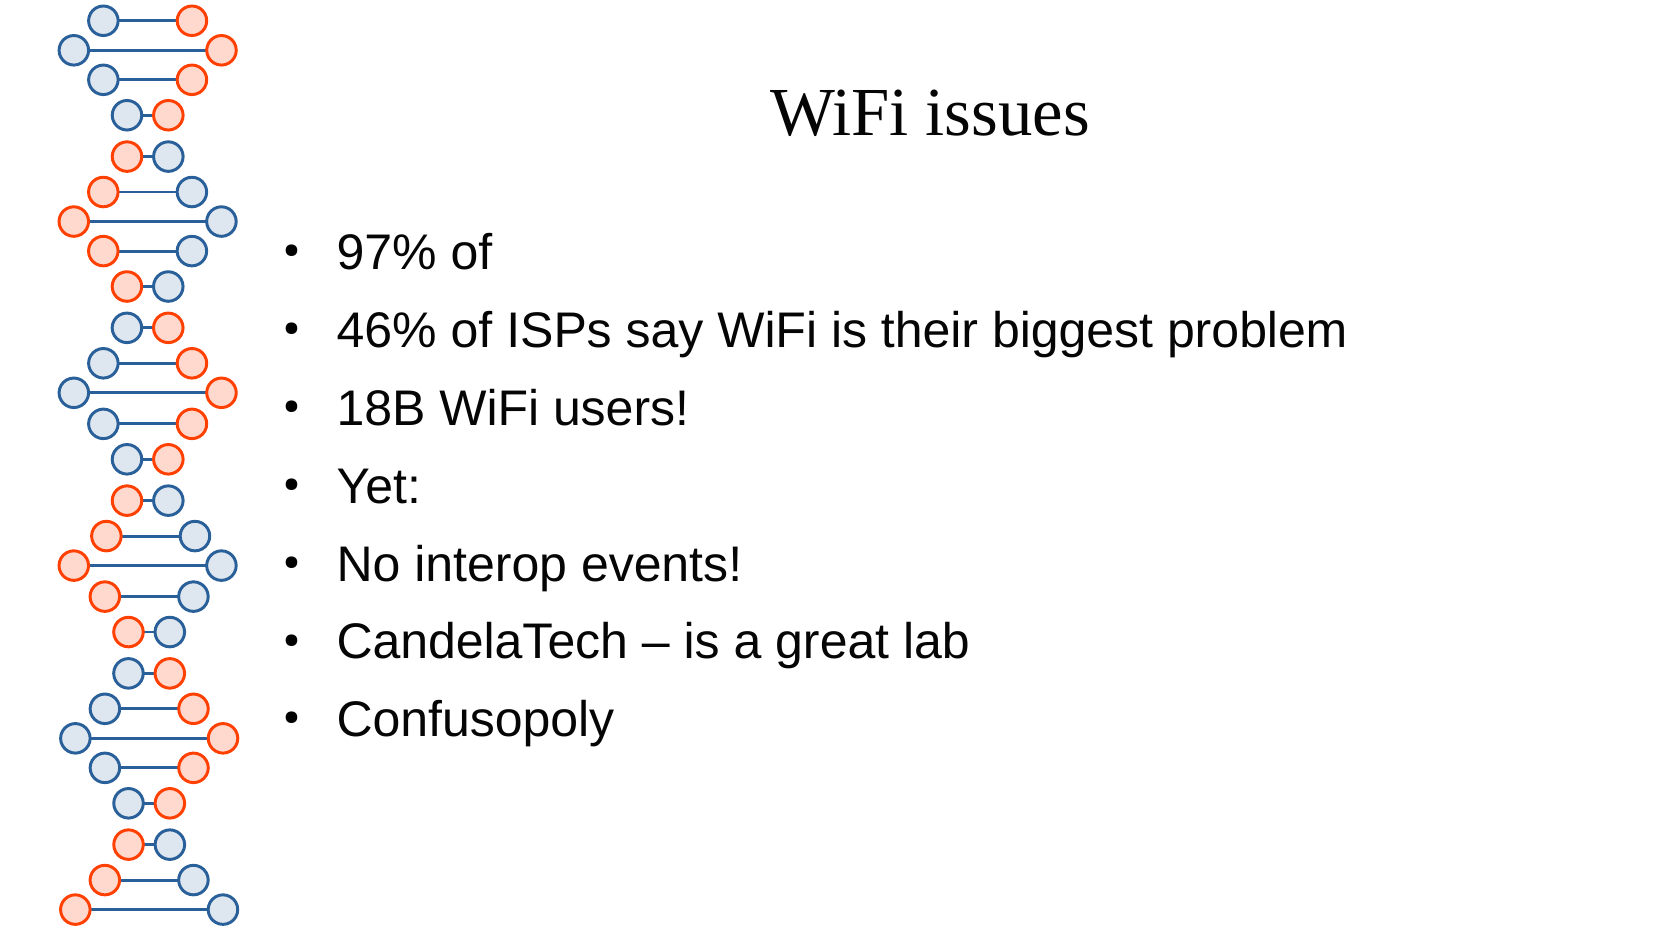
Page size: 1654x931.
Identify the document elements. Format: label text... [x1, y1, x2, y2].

title WiFi issues [265, 35, 1595, 189]
list 97% of 46% of ISPs say WiFi is their biggest problem 18B WiFi users! Yet: No interop events! CandelaTech – is a great lab Confusopoly [265, 224, 1595, 764]
